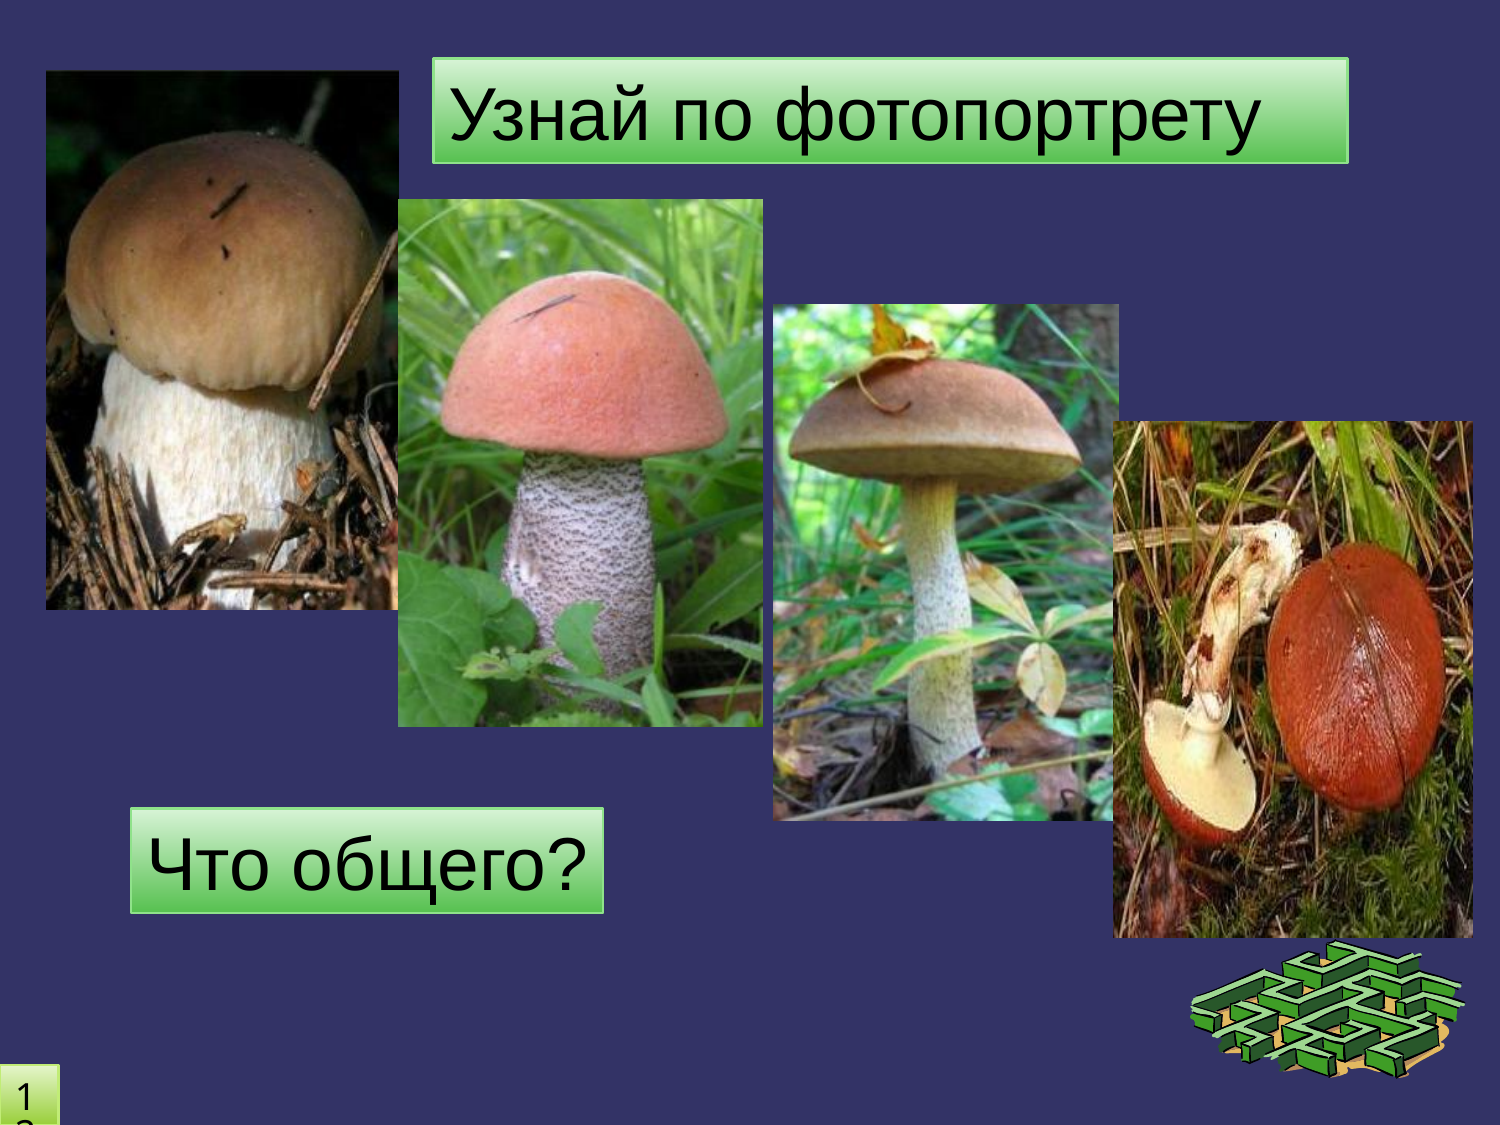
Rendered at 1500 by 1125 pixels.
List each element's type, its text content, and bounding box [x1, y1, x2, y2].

text_box Узнай по фотопортрету [433, 58, 1348, 164]
picture [46, 70, 763, 727]
slide_number <номер> [0, 1065, 59, 1125]
text_box Что общего? [131, 808, 604, 914]
picture [773, 304, 1473, 938]
